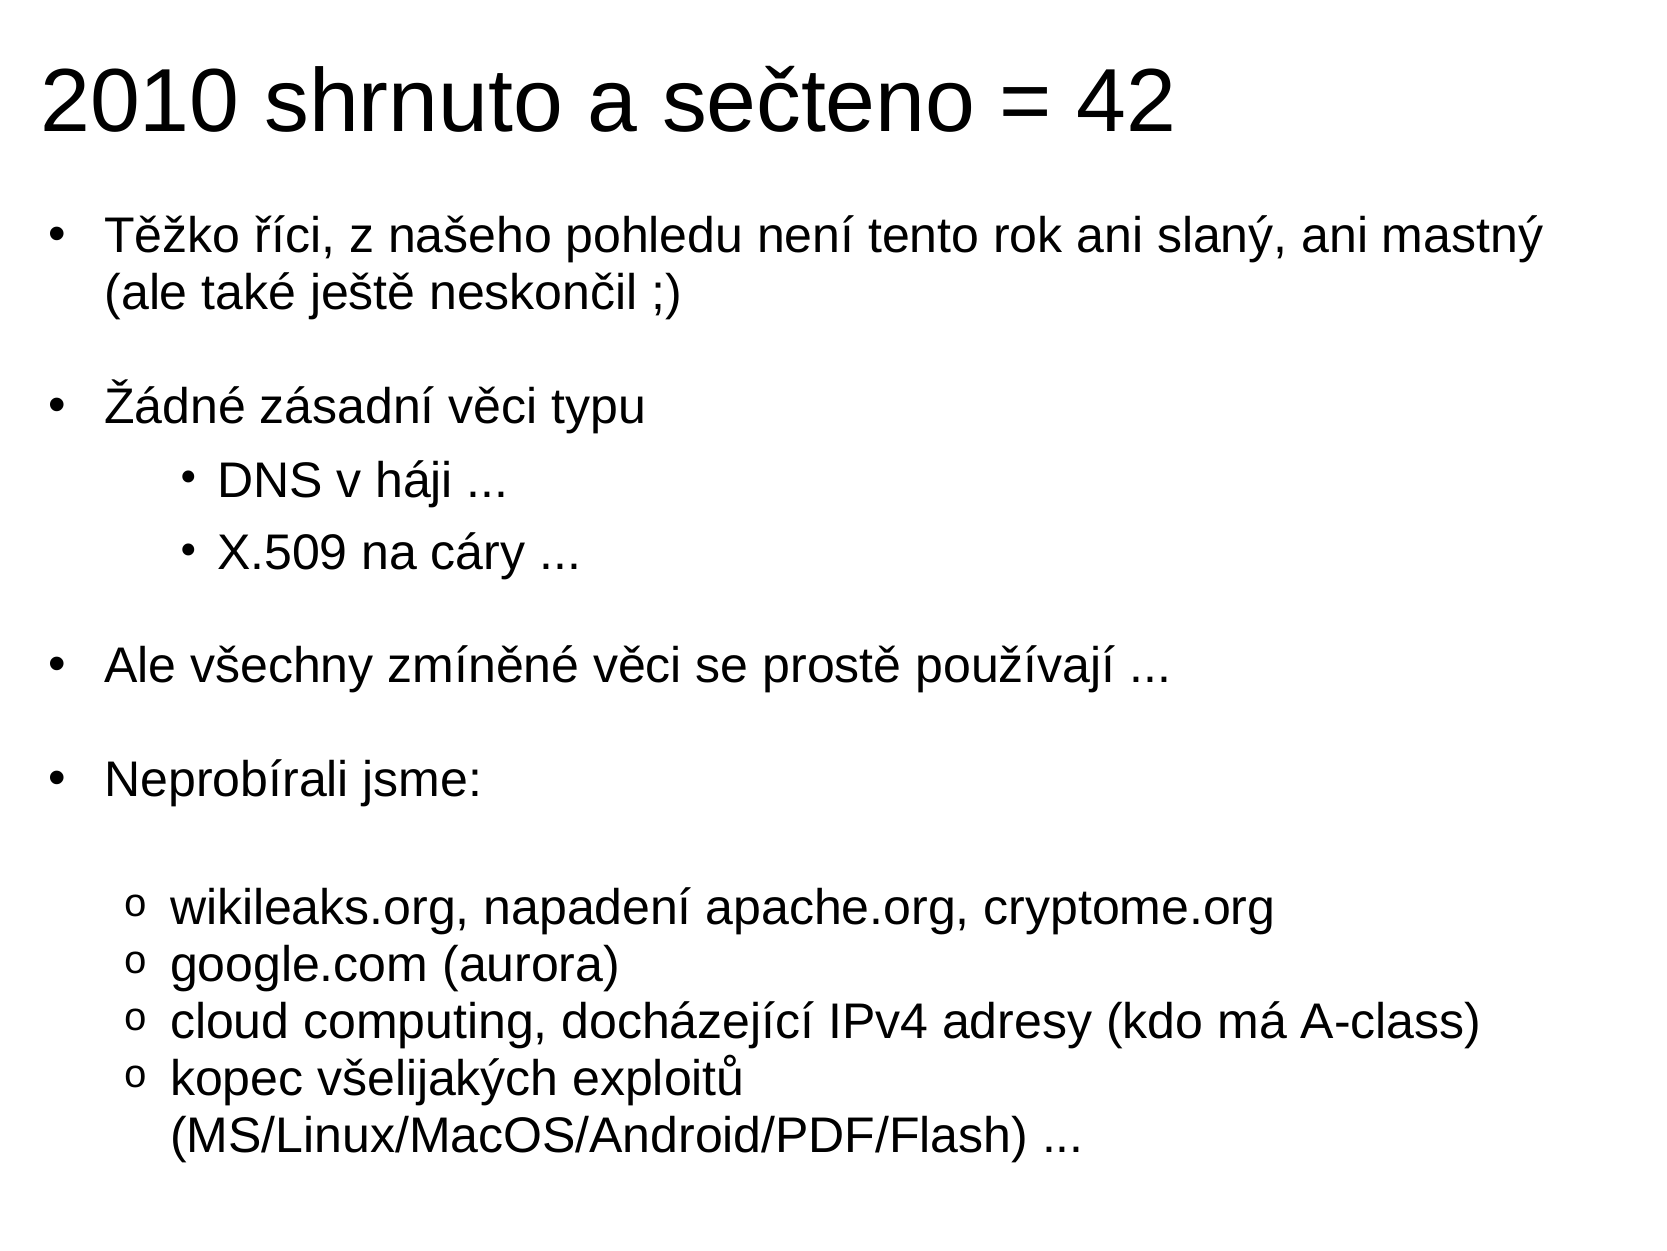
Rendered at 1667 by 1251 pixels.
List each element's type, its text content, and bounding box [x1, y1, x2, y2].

list Těžko říci, z našeho pohledu není tento rok ani slaný, ani mastný (ale také ještě neskončil ;) Žádné zásadní věci typu DNS v háji ... X.509 na cáry ... Ale všechny zmíněné věci se prostě používají ... Neprobírali jsme: wikileaks.org, napadení apache.org, cryptome.org google.com (aurora) cloud computing, docházející IPv4 adresy (kdo má A-class) kopec všelijakých exploitů (MS/Linux/MacOS/Android/PDF/Flash) ... [29, 206, 1616, 1165]
title 2010 shrnuto a sečteno = 42 [40, 50, 1627, 201]
